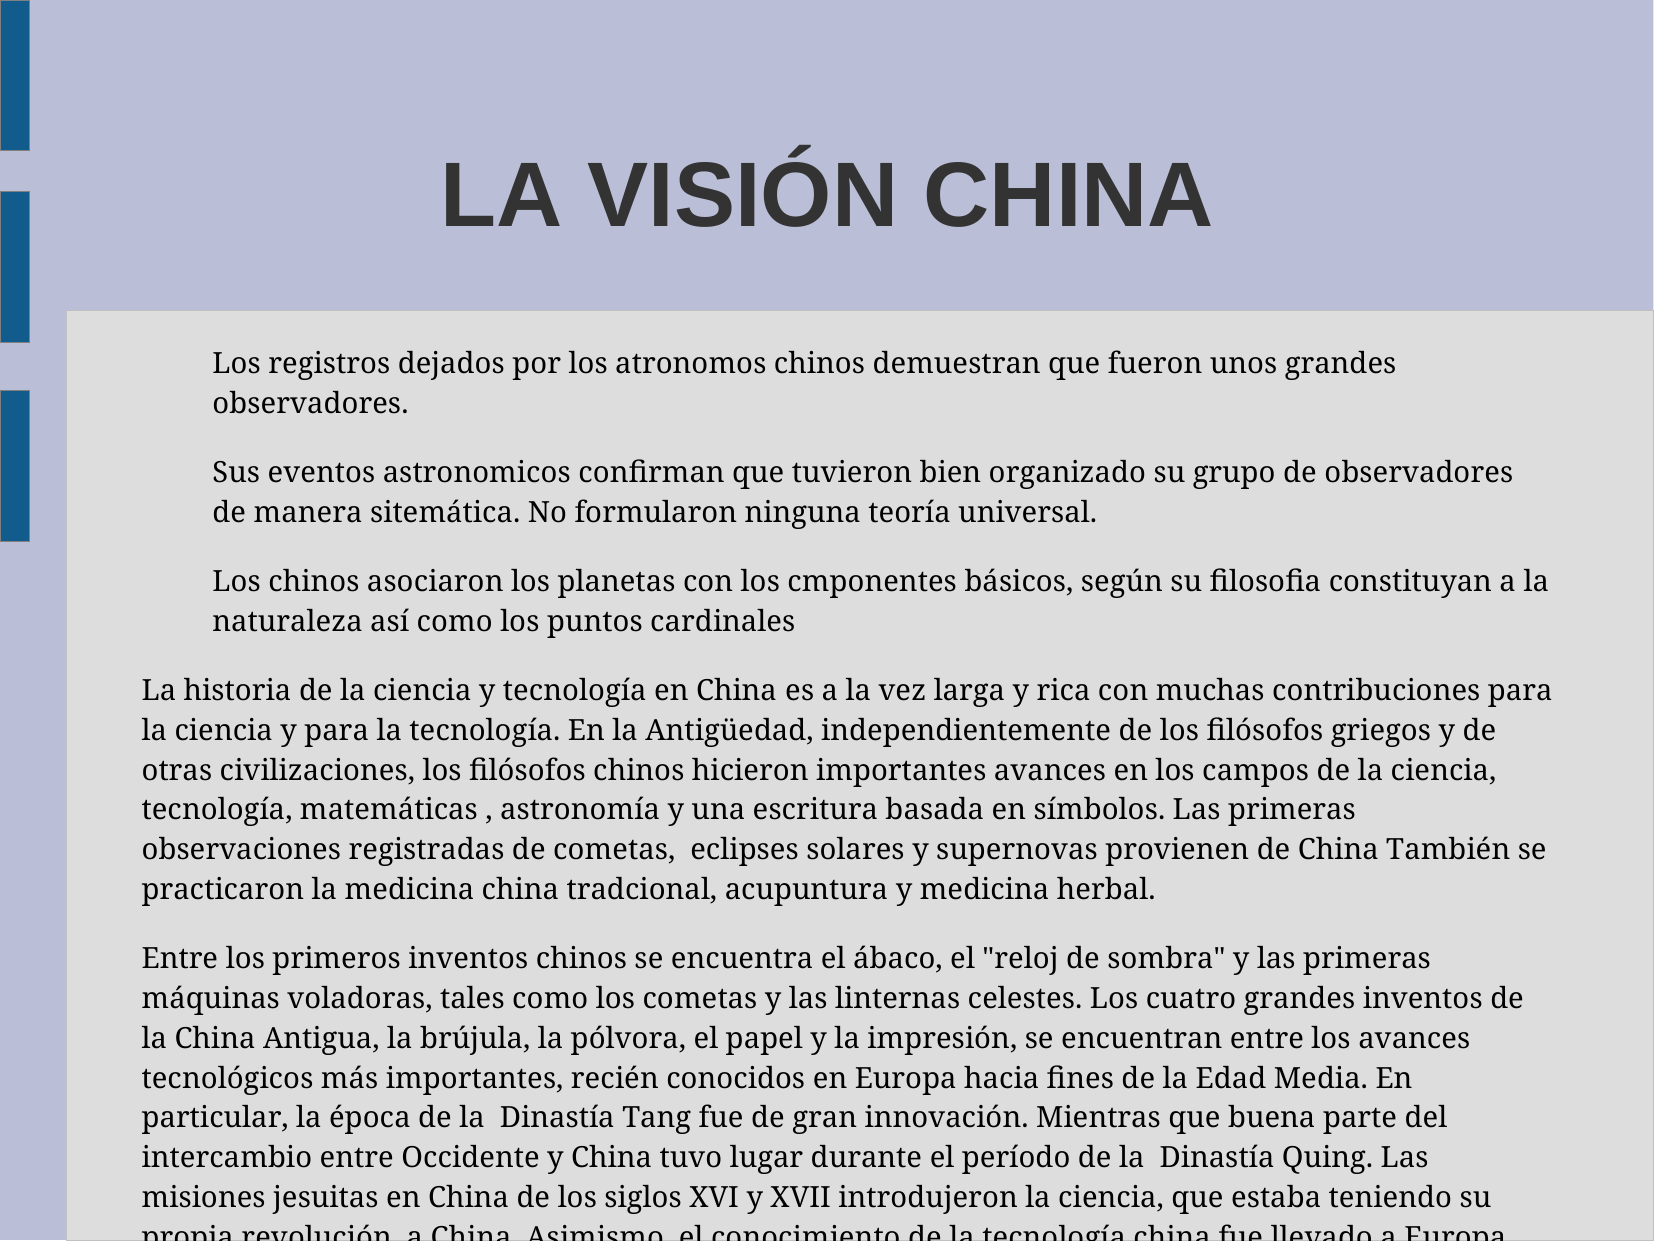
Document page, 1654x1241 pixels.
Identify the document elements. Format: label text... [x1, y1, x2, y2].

title LA VISIÓN CHINA [121, 91, 1534, 299]
list Los registros dejados por los atronomos chinos demuestran que fueron unos grandes observadores. Sus eventos astronomicos confirman que tuvieron bien organizado su grupo de observadores de manera sitemática. No formularon ninguna teoría universal. Los chinos asociaron los planetas con los cmponentes básicos, según su filosofia constituyan a la naturaleza así como los puntos cardinales La historia de la ciencia y tecnología en China es a la vez larga y rica con muchas contribuciones para la ciencia y para la tecnología. En la Antigüedad, independientemente de los filósofos griegos y de otras civilizaciones, los filósofos chinos hicieron importantes avances en los campos de la ciencia, tecnología, matemáticas , astronomía y una escritura basada en símbolos. Las primeras observaciones registradas de cometas, eclipses solares y supernovas provienen de China También se practicaron la medicina china tradcional, acupuntura y medicina herbal. Entre los primeros inventos chinos se encuentra el ábaco, el "reloj de sombra" y las primeras máquinas voladoras, tales como los cometas y las linternas celestes. Los cuatro grandes inventos de la China Antigua, la brújula, la pólvora, el papel y la impresión, se encuentran entre los avances tecnológicos más importantes, recién conocidos en Europa hacia fines de la Edad Media. En particular, la época de la Dinastía Tang fue de gran innovación. Mientras que buena parte del intercambio entre Occidente y China tuvo lugar durante el período de la Dinastía Quing. Las misiones jesuitas en China de los siglos XVI y XVII introdujeron la ciencia, que estaba teniendo su propia revolución, a China. Asimismo, el conocimiento de la tecnología china fue llevado a Europa. Gran parte del estudio occidental sobre la historia de la ciencia en China fue realizado por Joseph Needhan [141, 342, 1554, 1171]
